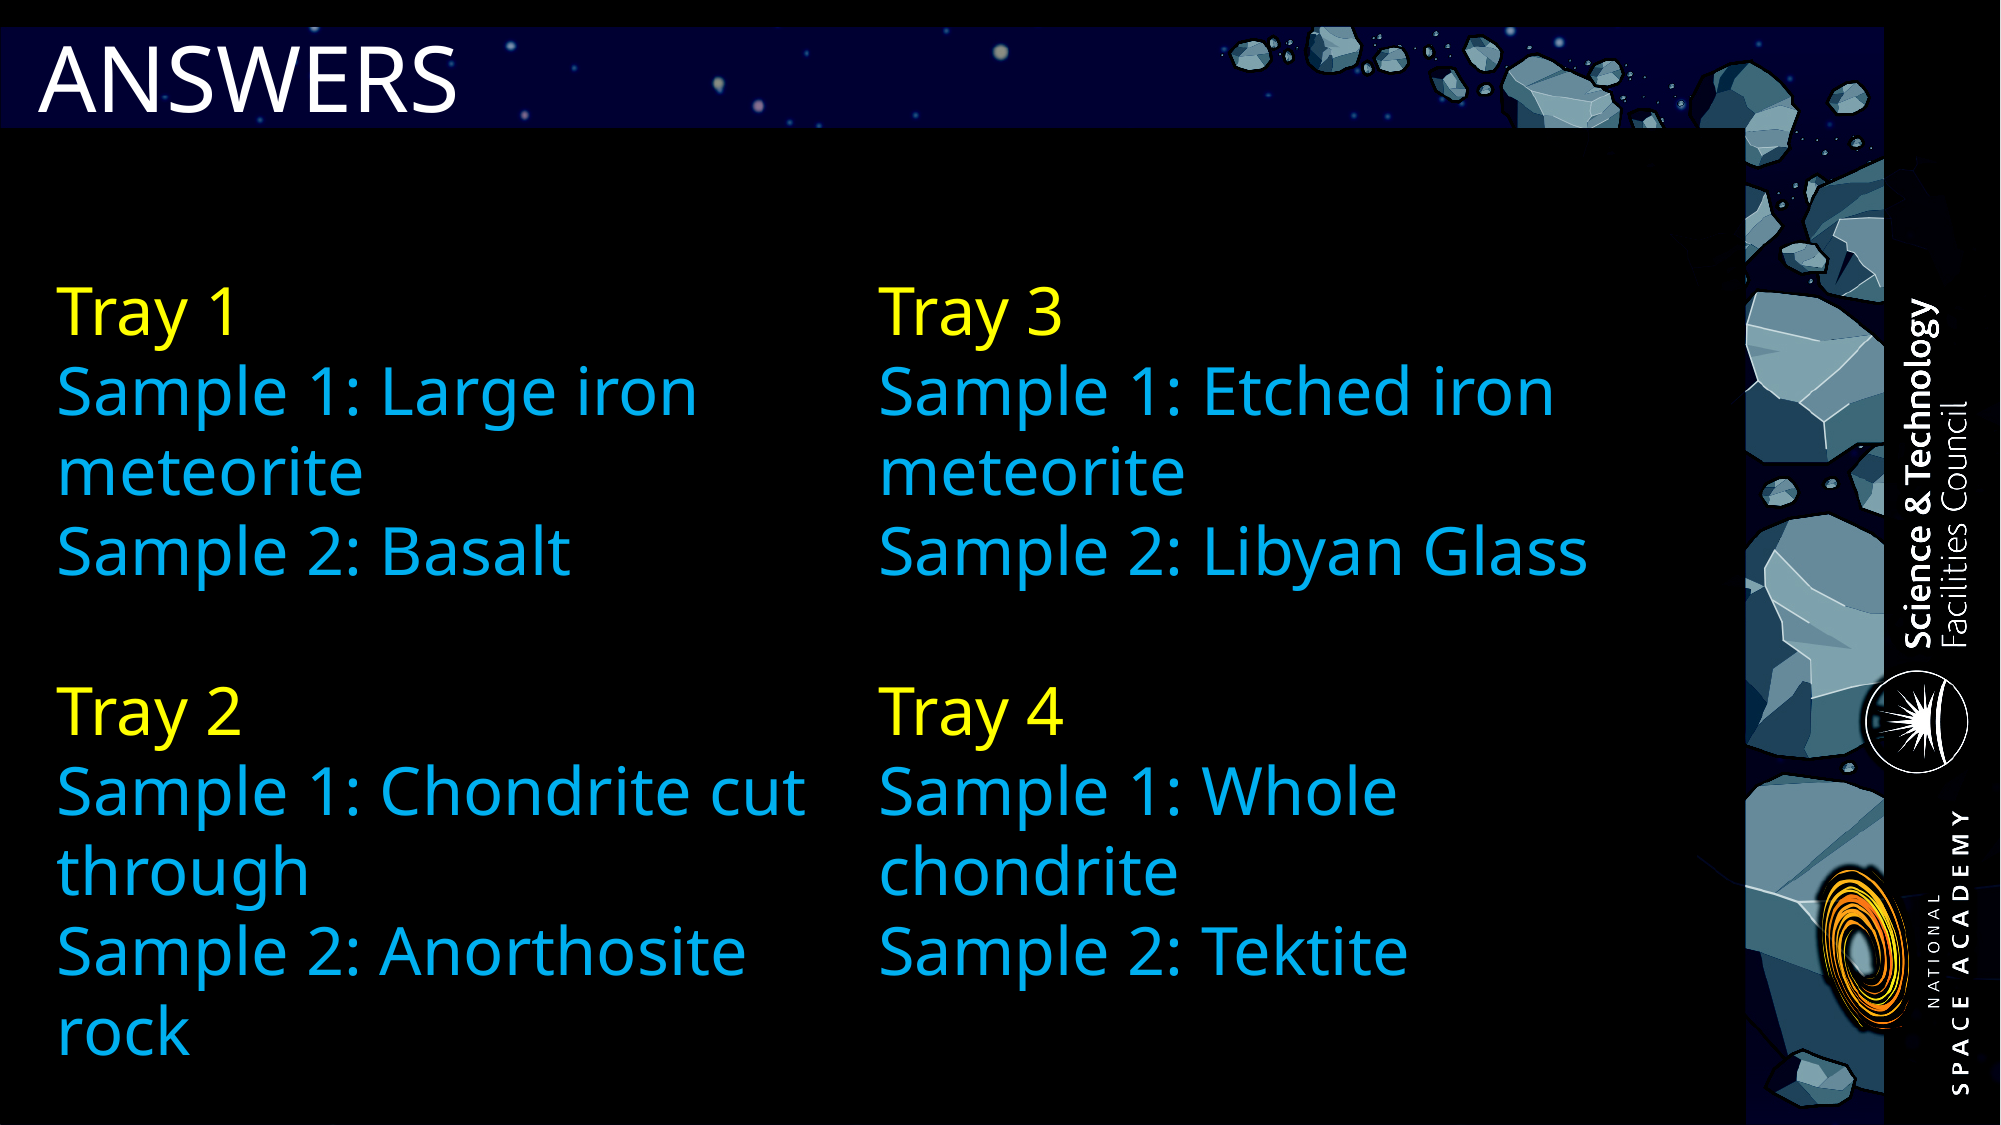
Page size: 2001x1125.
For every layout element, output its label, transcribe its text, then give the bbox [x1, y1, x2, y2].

text_box Tray 3 Sample 1: Etched iron meteorite Sample 2: Libyan Glass Tray 4 Sample 1: Whole chondrite Sample 2: Tektite [863, 181, 1658, 924]
text_box Tray 1 Sample 1: Large iron meteorite Sample 2: Basalt Tray 2 Sample 1: Chondrite cut through Sample 2: Anorthosite rock [41, 181, 863, 924]
text_box ANSWERS [23, 13, 462, 141]
